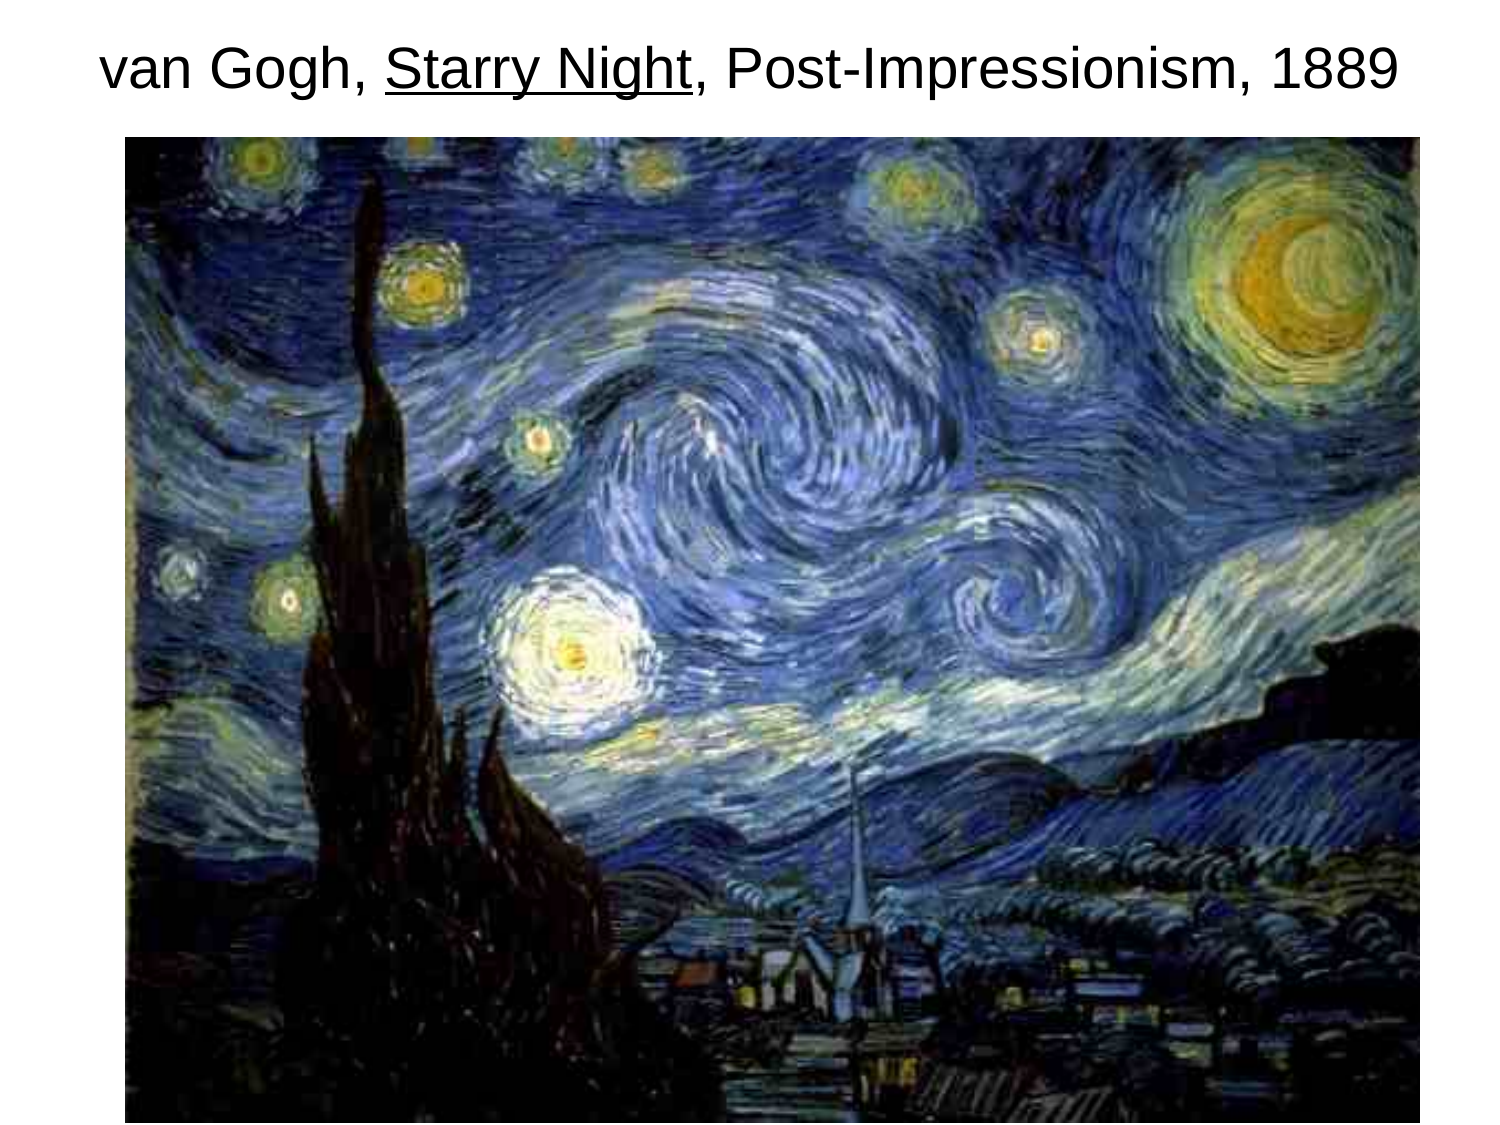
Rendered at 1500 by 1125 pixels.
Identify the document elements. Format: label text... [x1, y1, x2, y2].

title van Gogh, Starry Night, Post-Impressionism, 1889 [0, 0, 1500, 138]
picture [125, 137, 1420, 1123]
